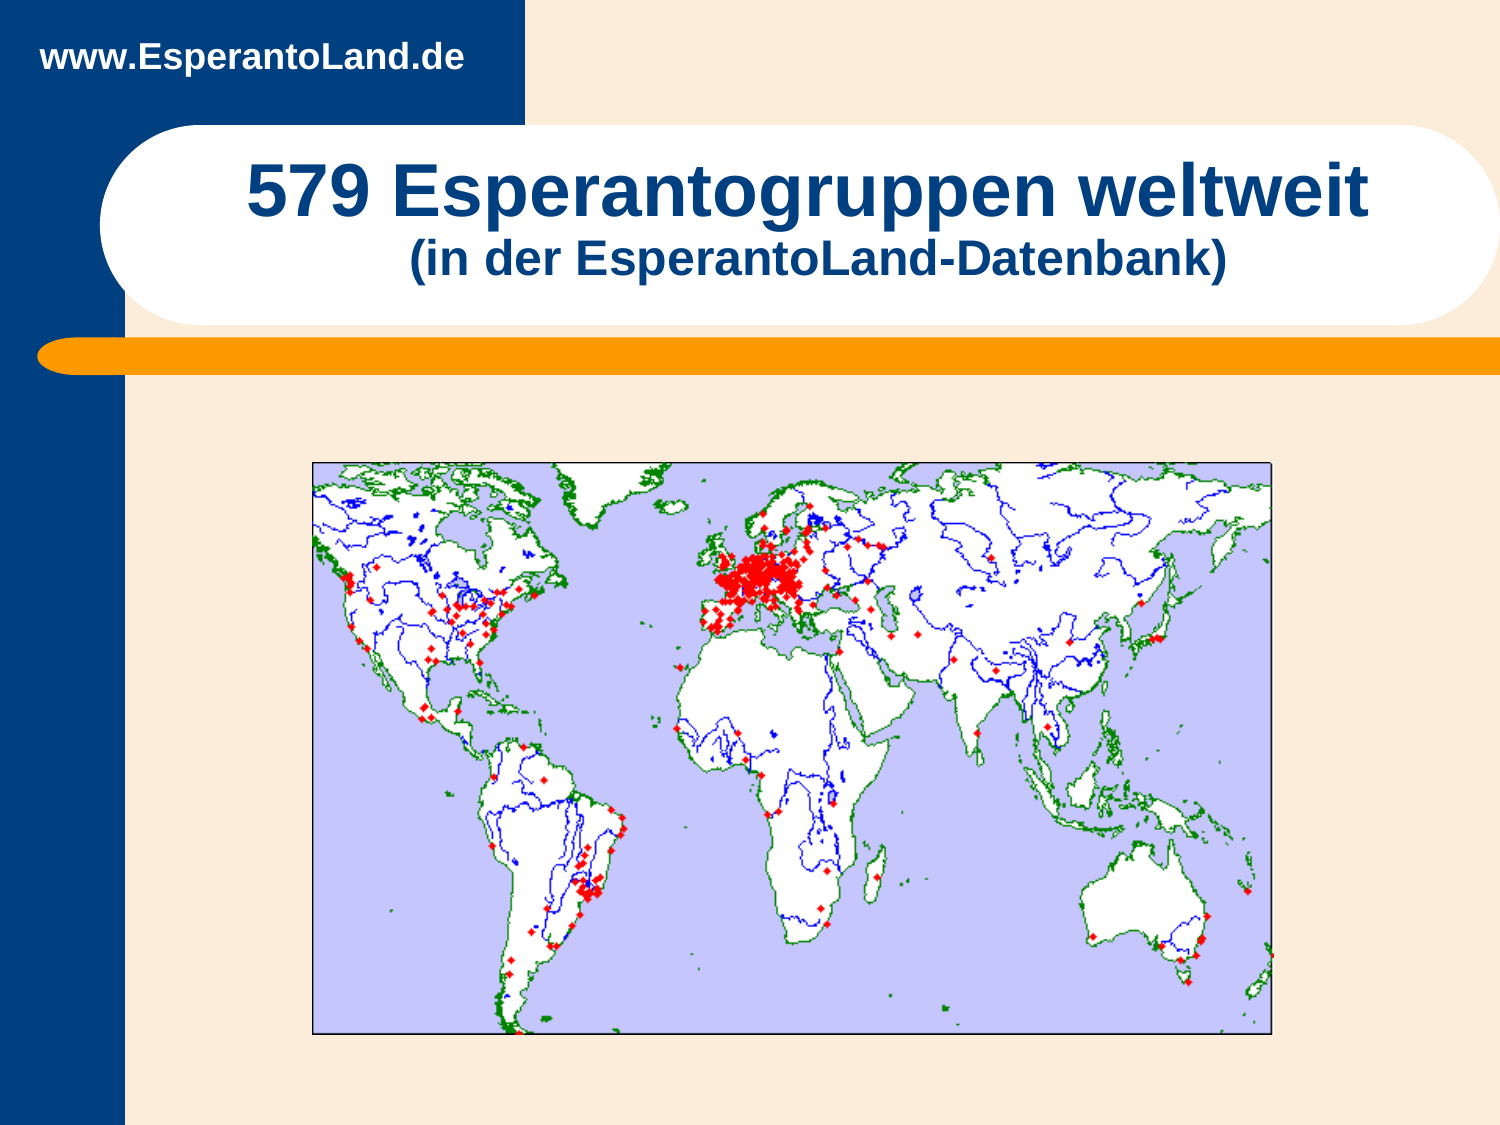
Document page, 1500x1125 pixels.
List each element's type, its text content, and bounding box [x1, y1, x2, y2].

title 579 Esperantogruppen weltweit (in der EsperantoLand-Datenbank) [162, 124, 1475, 313]
picture [312, 462, 1274, 1035]
